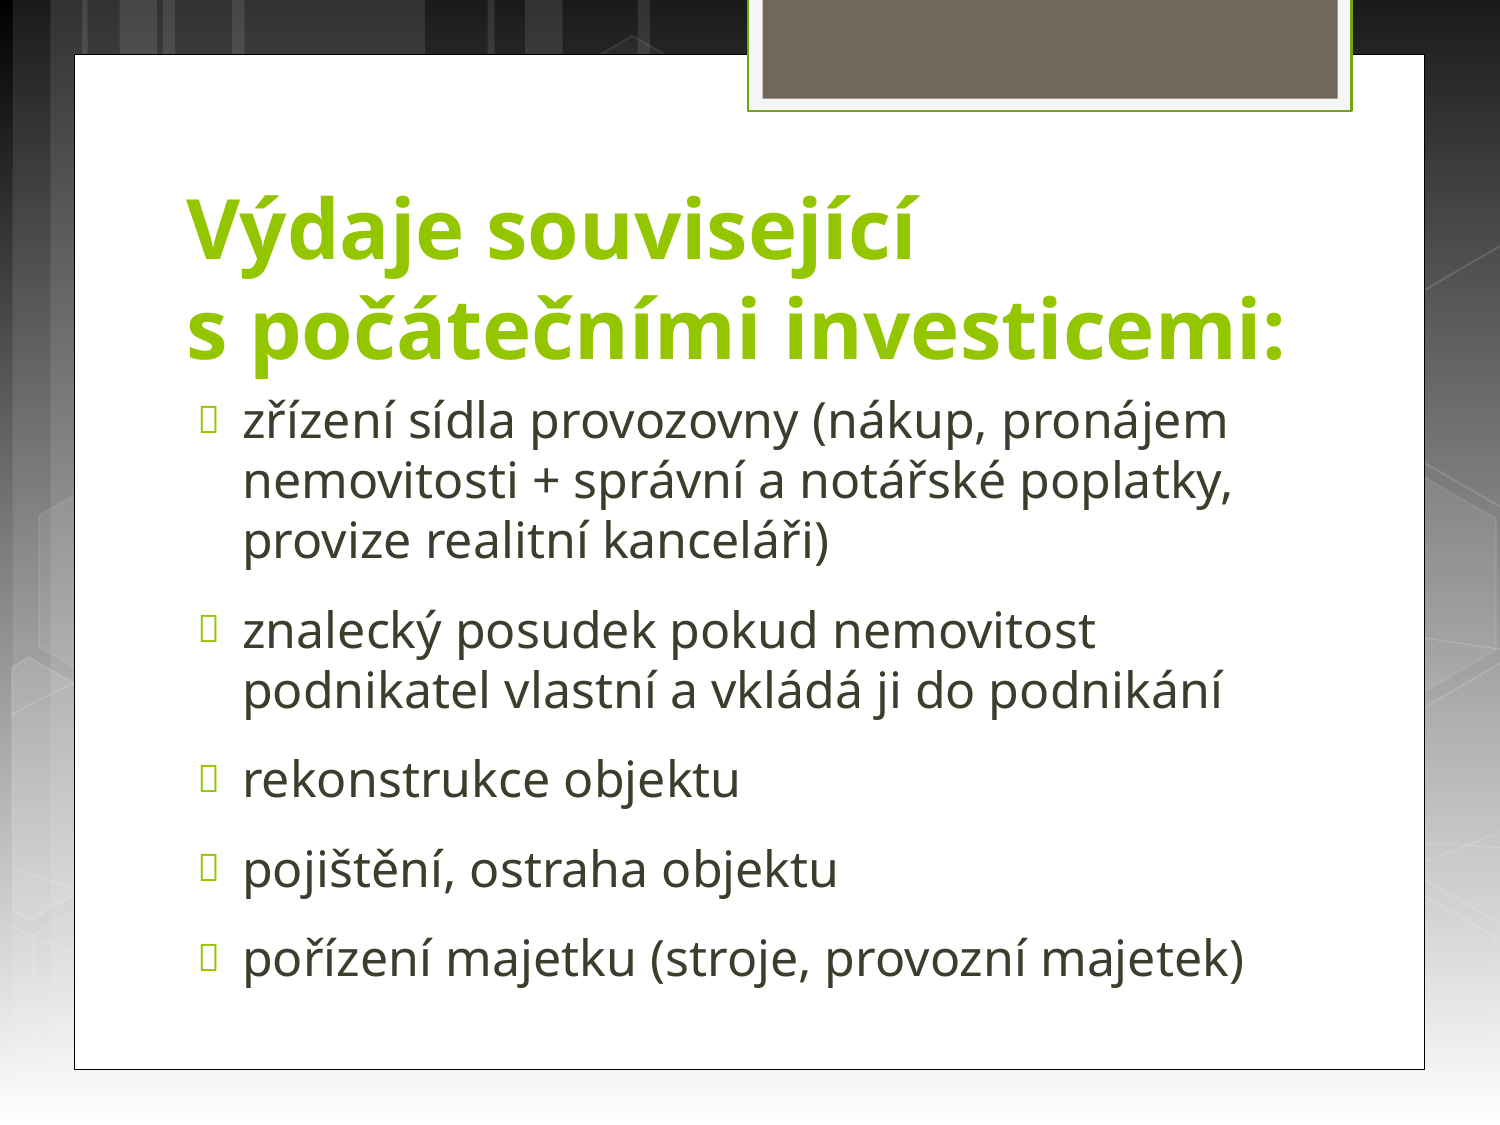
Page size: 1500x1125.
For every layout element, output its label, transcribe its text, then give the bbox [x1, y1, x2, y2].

list zřízení sídla provozovny (nákup, pronájem nemovitosti + správní a notářské poplatky, provize realitní kanceláři) znalecký posudek pokud nemovitost podnikatel vlastní a vkládá ji do podnikání rekonstrukce objektu pojištění, ostraha objektu pořízení majetku (stroje, provozní majetek) [171, 381, 1283, 957]
title Výdaje související s počátečními investicemi: [171, 168, 1324, 357]
